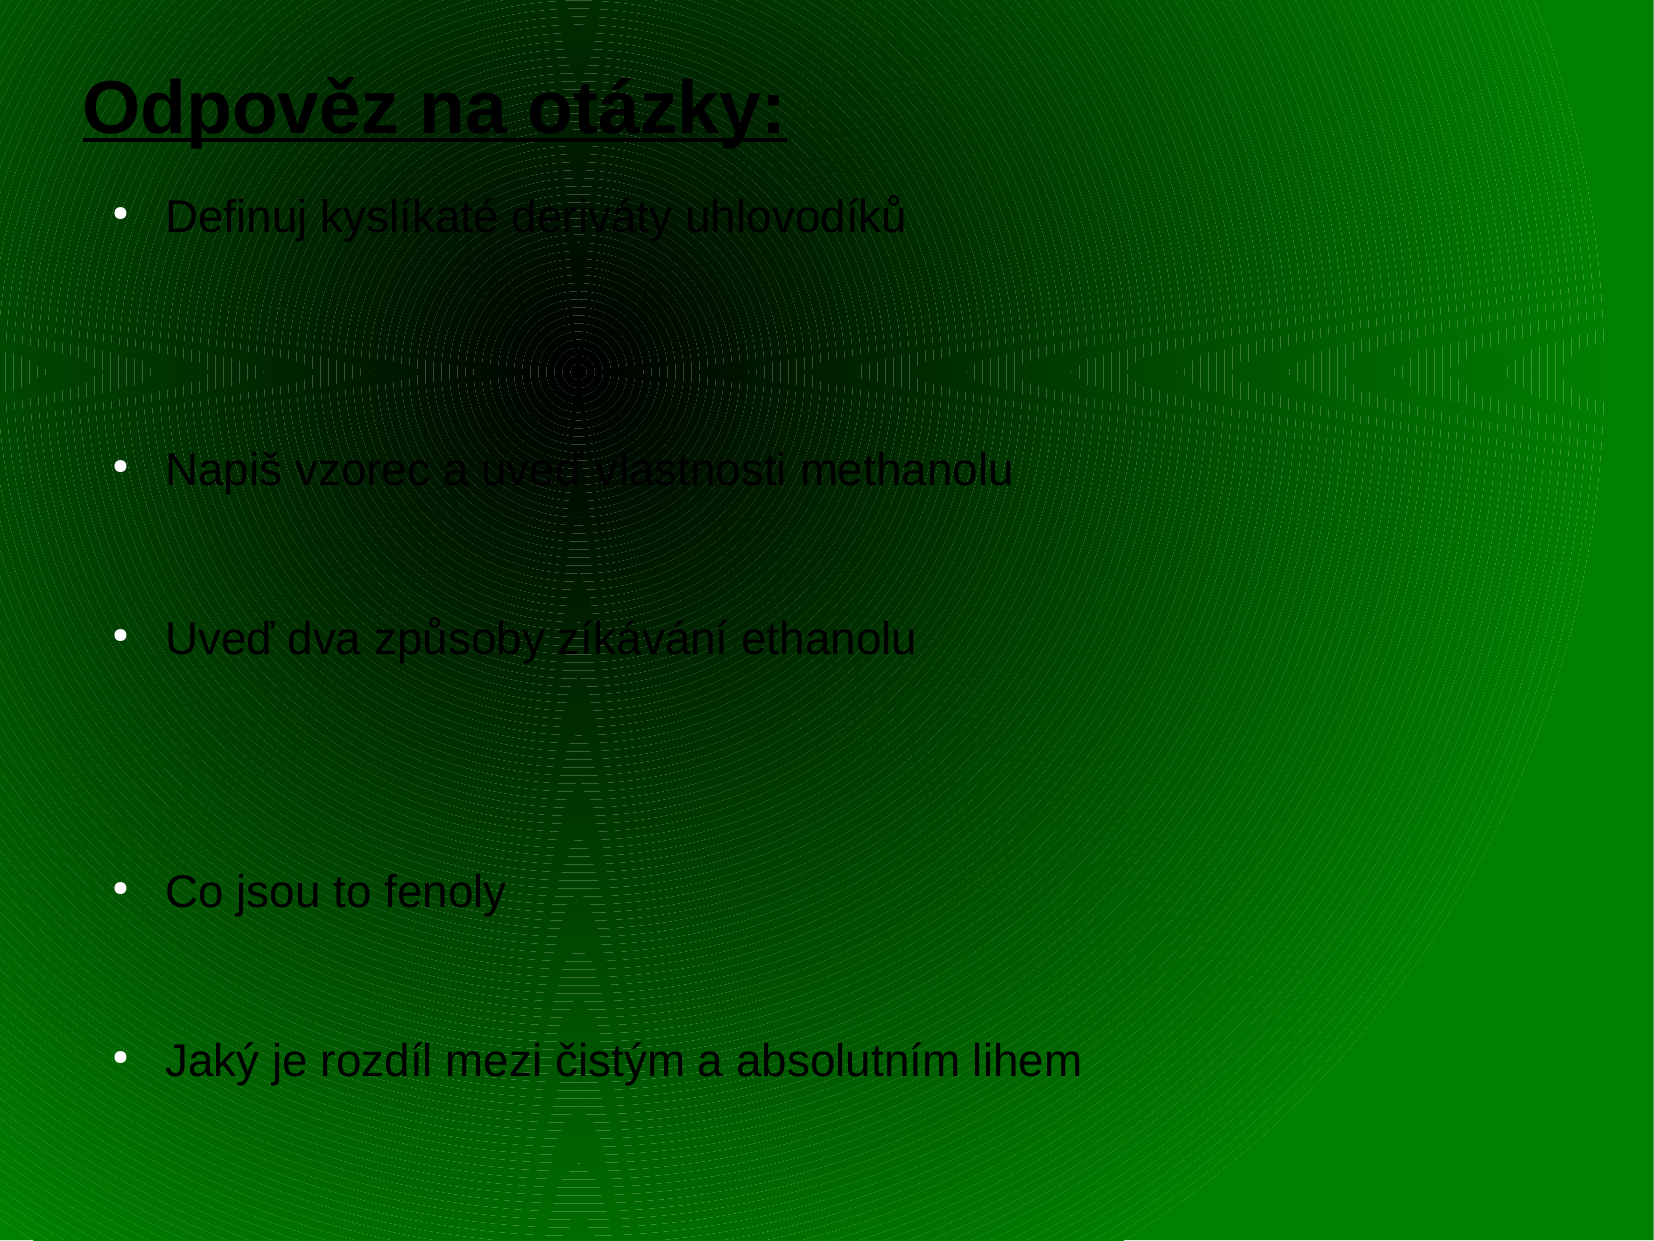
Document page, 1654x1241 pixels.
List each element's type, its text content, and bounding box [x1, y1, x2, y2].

title Odpověz na otázky: [82, 0, 1571, 208]
list Definuj kyslíkaté deriváty uhlovodíků Napiš vzorec a uveď vlastnosti methanolu Uveď dva způsoby zíkávání ethanolu Co jsou to fenoly Jaký je rozdíl mezi čistým a absolutním lihem [76, 186, 1565, 1123]
